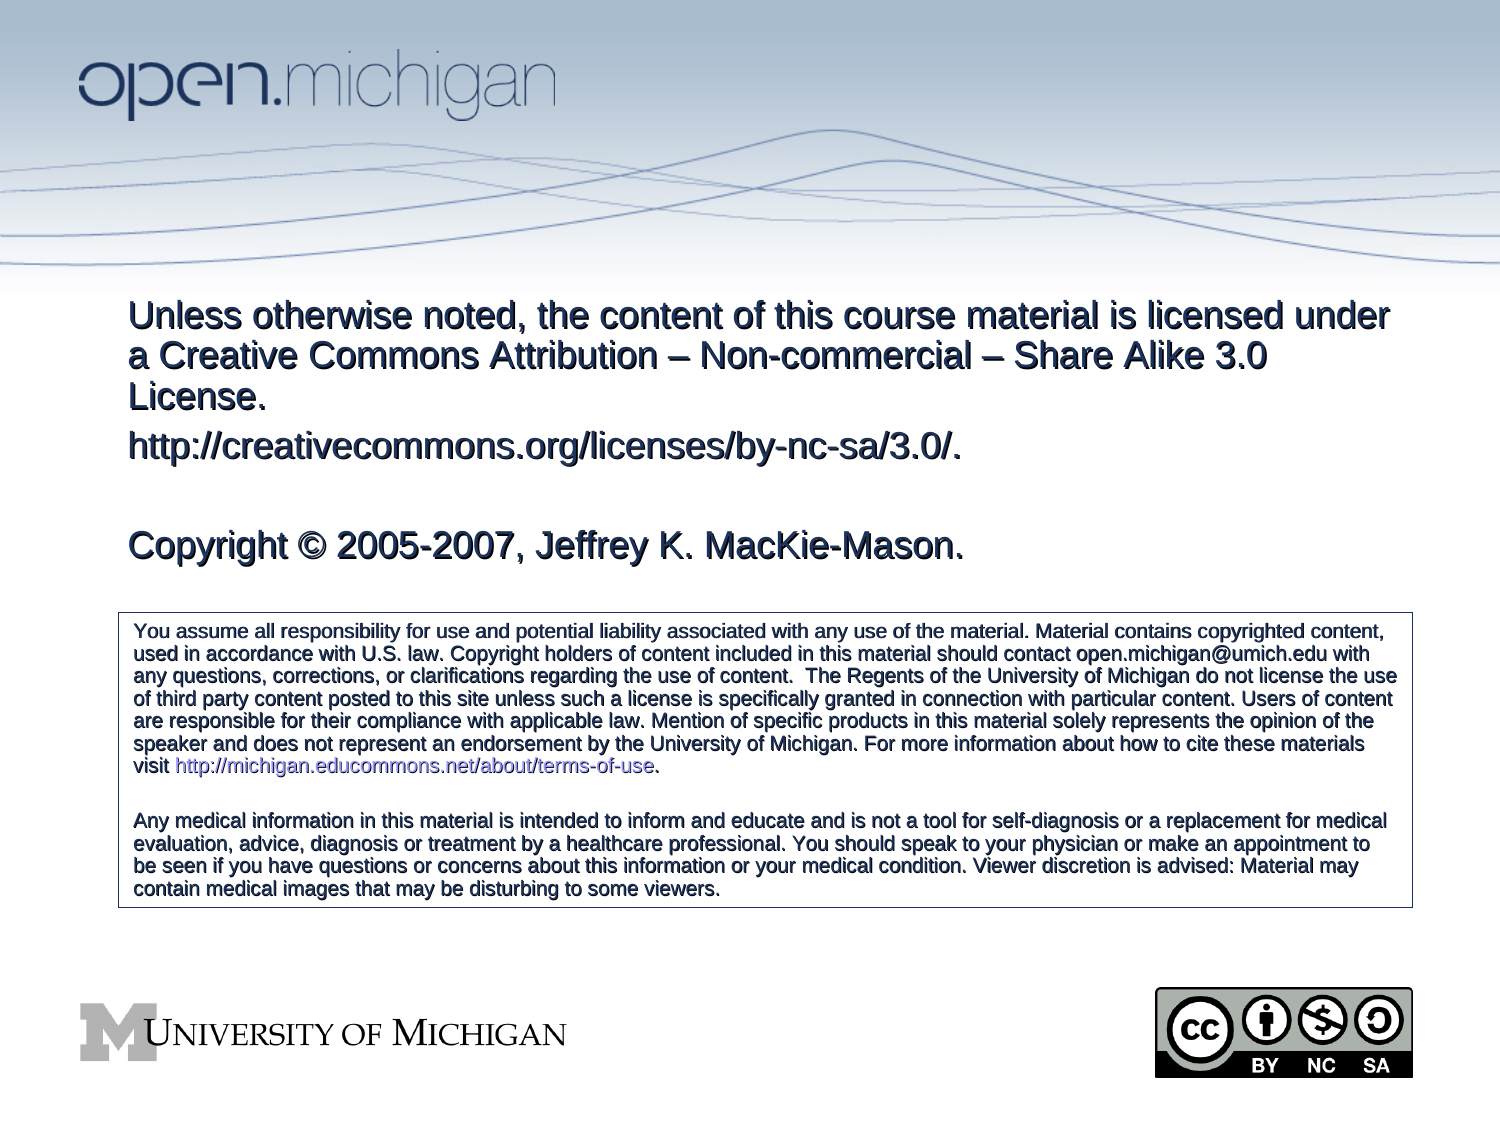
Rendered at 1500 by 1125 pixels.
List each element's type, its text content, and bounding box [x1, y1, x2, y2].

picture [1155, 987, 1413, 1078]
picture [79, 1002, 567, 1062]
picture [0, 0, 1500, 293]
text_box You assume all responsibility for use and potential liability associated with any use of the material. Material contains copyrighted content, used in accordance with U.S. law. Copyright holders of content included in this material should contact open.michigan@umich.edu with any questions, corrections, or clarifications regarding the use of content. The Regents of the University of Michigan do not license the use of third party content posted to this site unless such a license is specifically granted in connection with particular content. Users of content are responsible for their compliance with applicable law. Mention of specific products in this material solely represents the opinion of the speaker and does not represent an endorsement by the University of Michigan. For more information about how to cite these materials visit http://michigan.educommons.net/about/terms-of-use. Any medical information in this material is intended to inform and educate and is not a tool for self-diagnosis or a replacement for medical evaluation, advice, diagnosis or treatment by a healthcare professional. You should speak to your physician or make an appointment to be seen if you have questions or concerns about this information or your medical condition. Viewer discretion is advised: Material may contain medical images that may be disturbing to some viewers. [118, 612, 1413, 908]
text_box Unless otherwise noted, the content of this course material is licensed under a Creative Commons Attribution – Non-commercial – Share Alike 3.0 License. http://creativecommons.org/licenses/by-nc-sa/3.0/. Copyright © 2005-2007, Jeffrey K. MacKie-Mason. [112, 287, 1407, 574]
